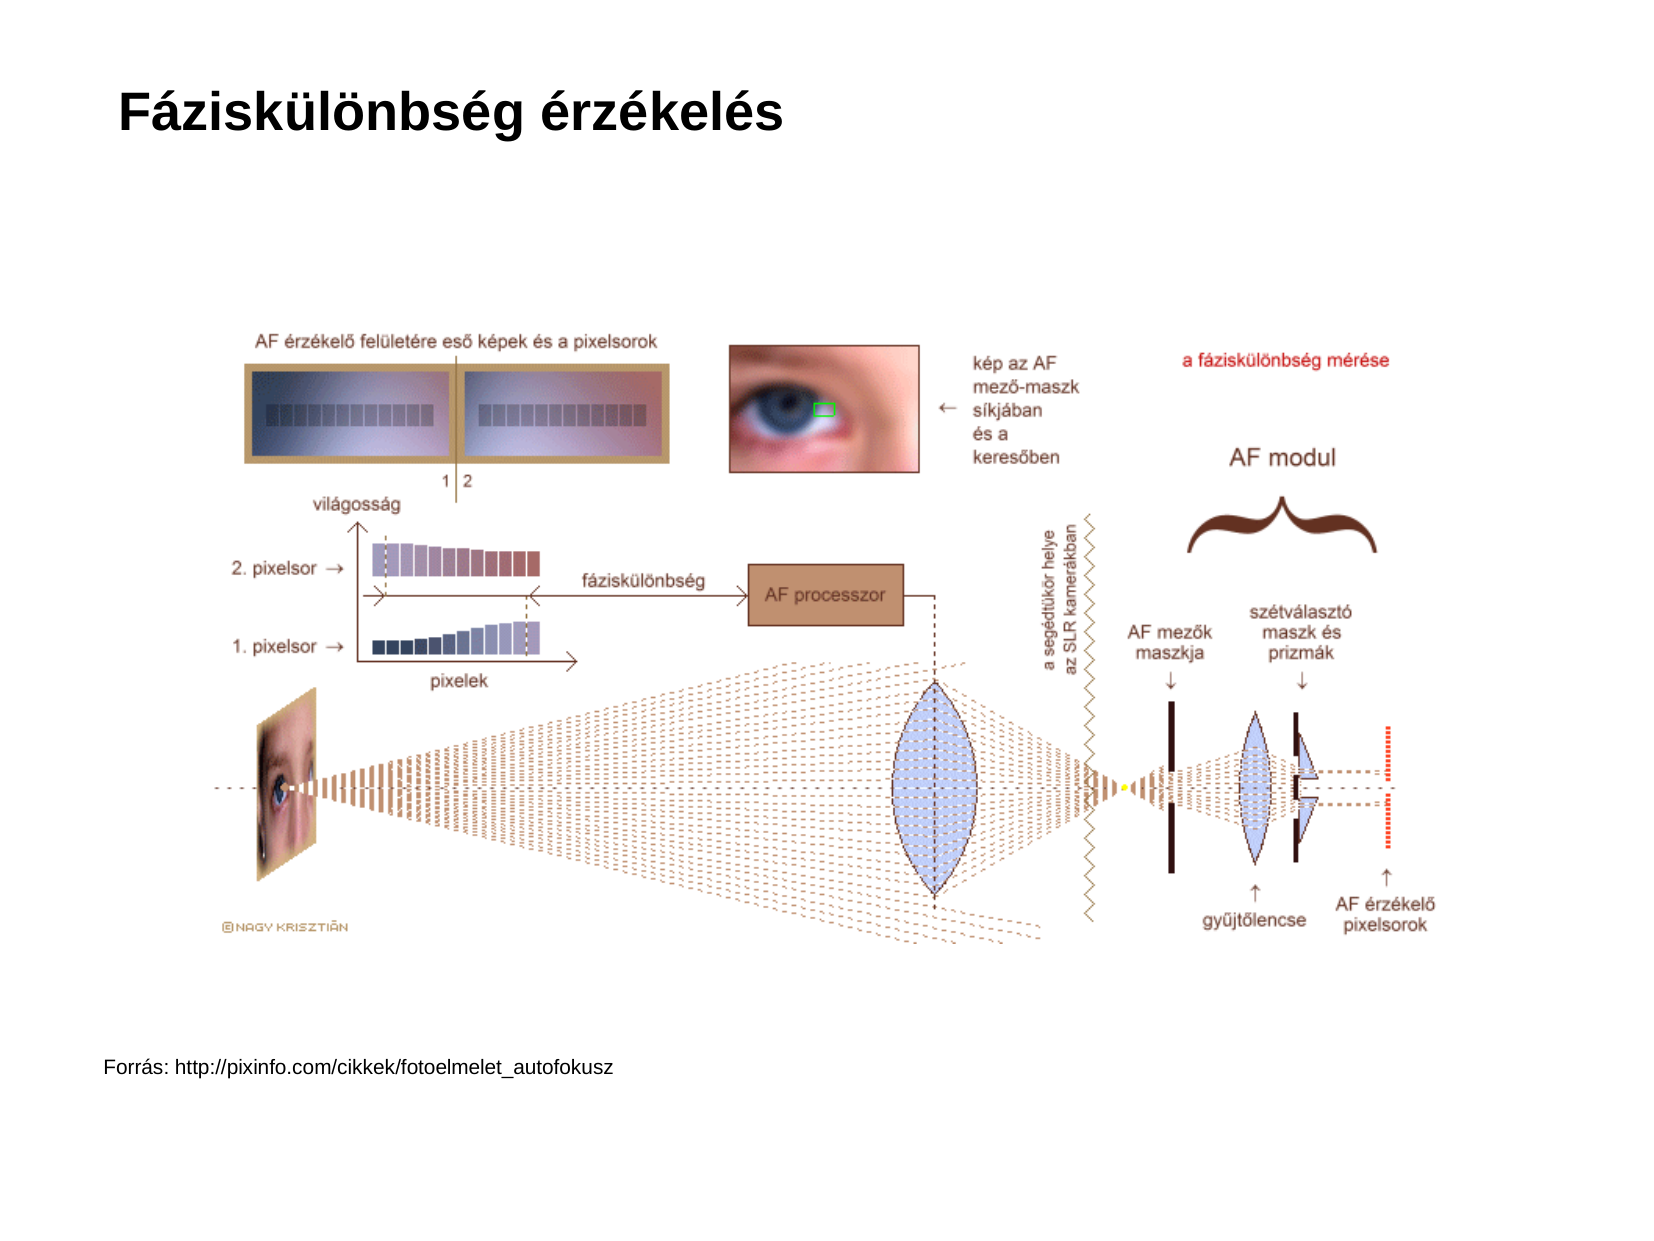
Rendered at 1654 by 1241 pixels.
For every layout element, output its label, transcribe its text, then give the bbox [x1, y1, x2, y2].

picture [207, 303, 1458, 944]
text_box Fáziskülönbség érzékelés [103, 73, 801, 151]
text_box Forrás: http://pixinfo.com/cikkek/fotoelmelet_autofokusz [88, 1048, 632, 1087]
